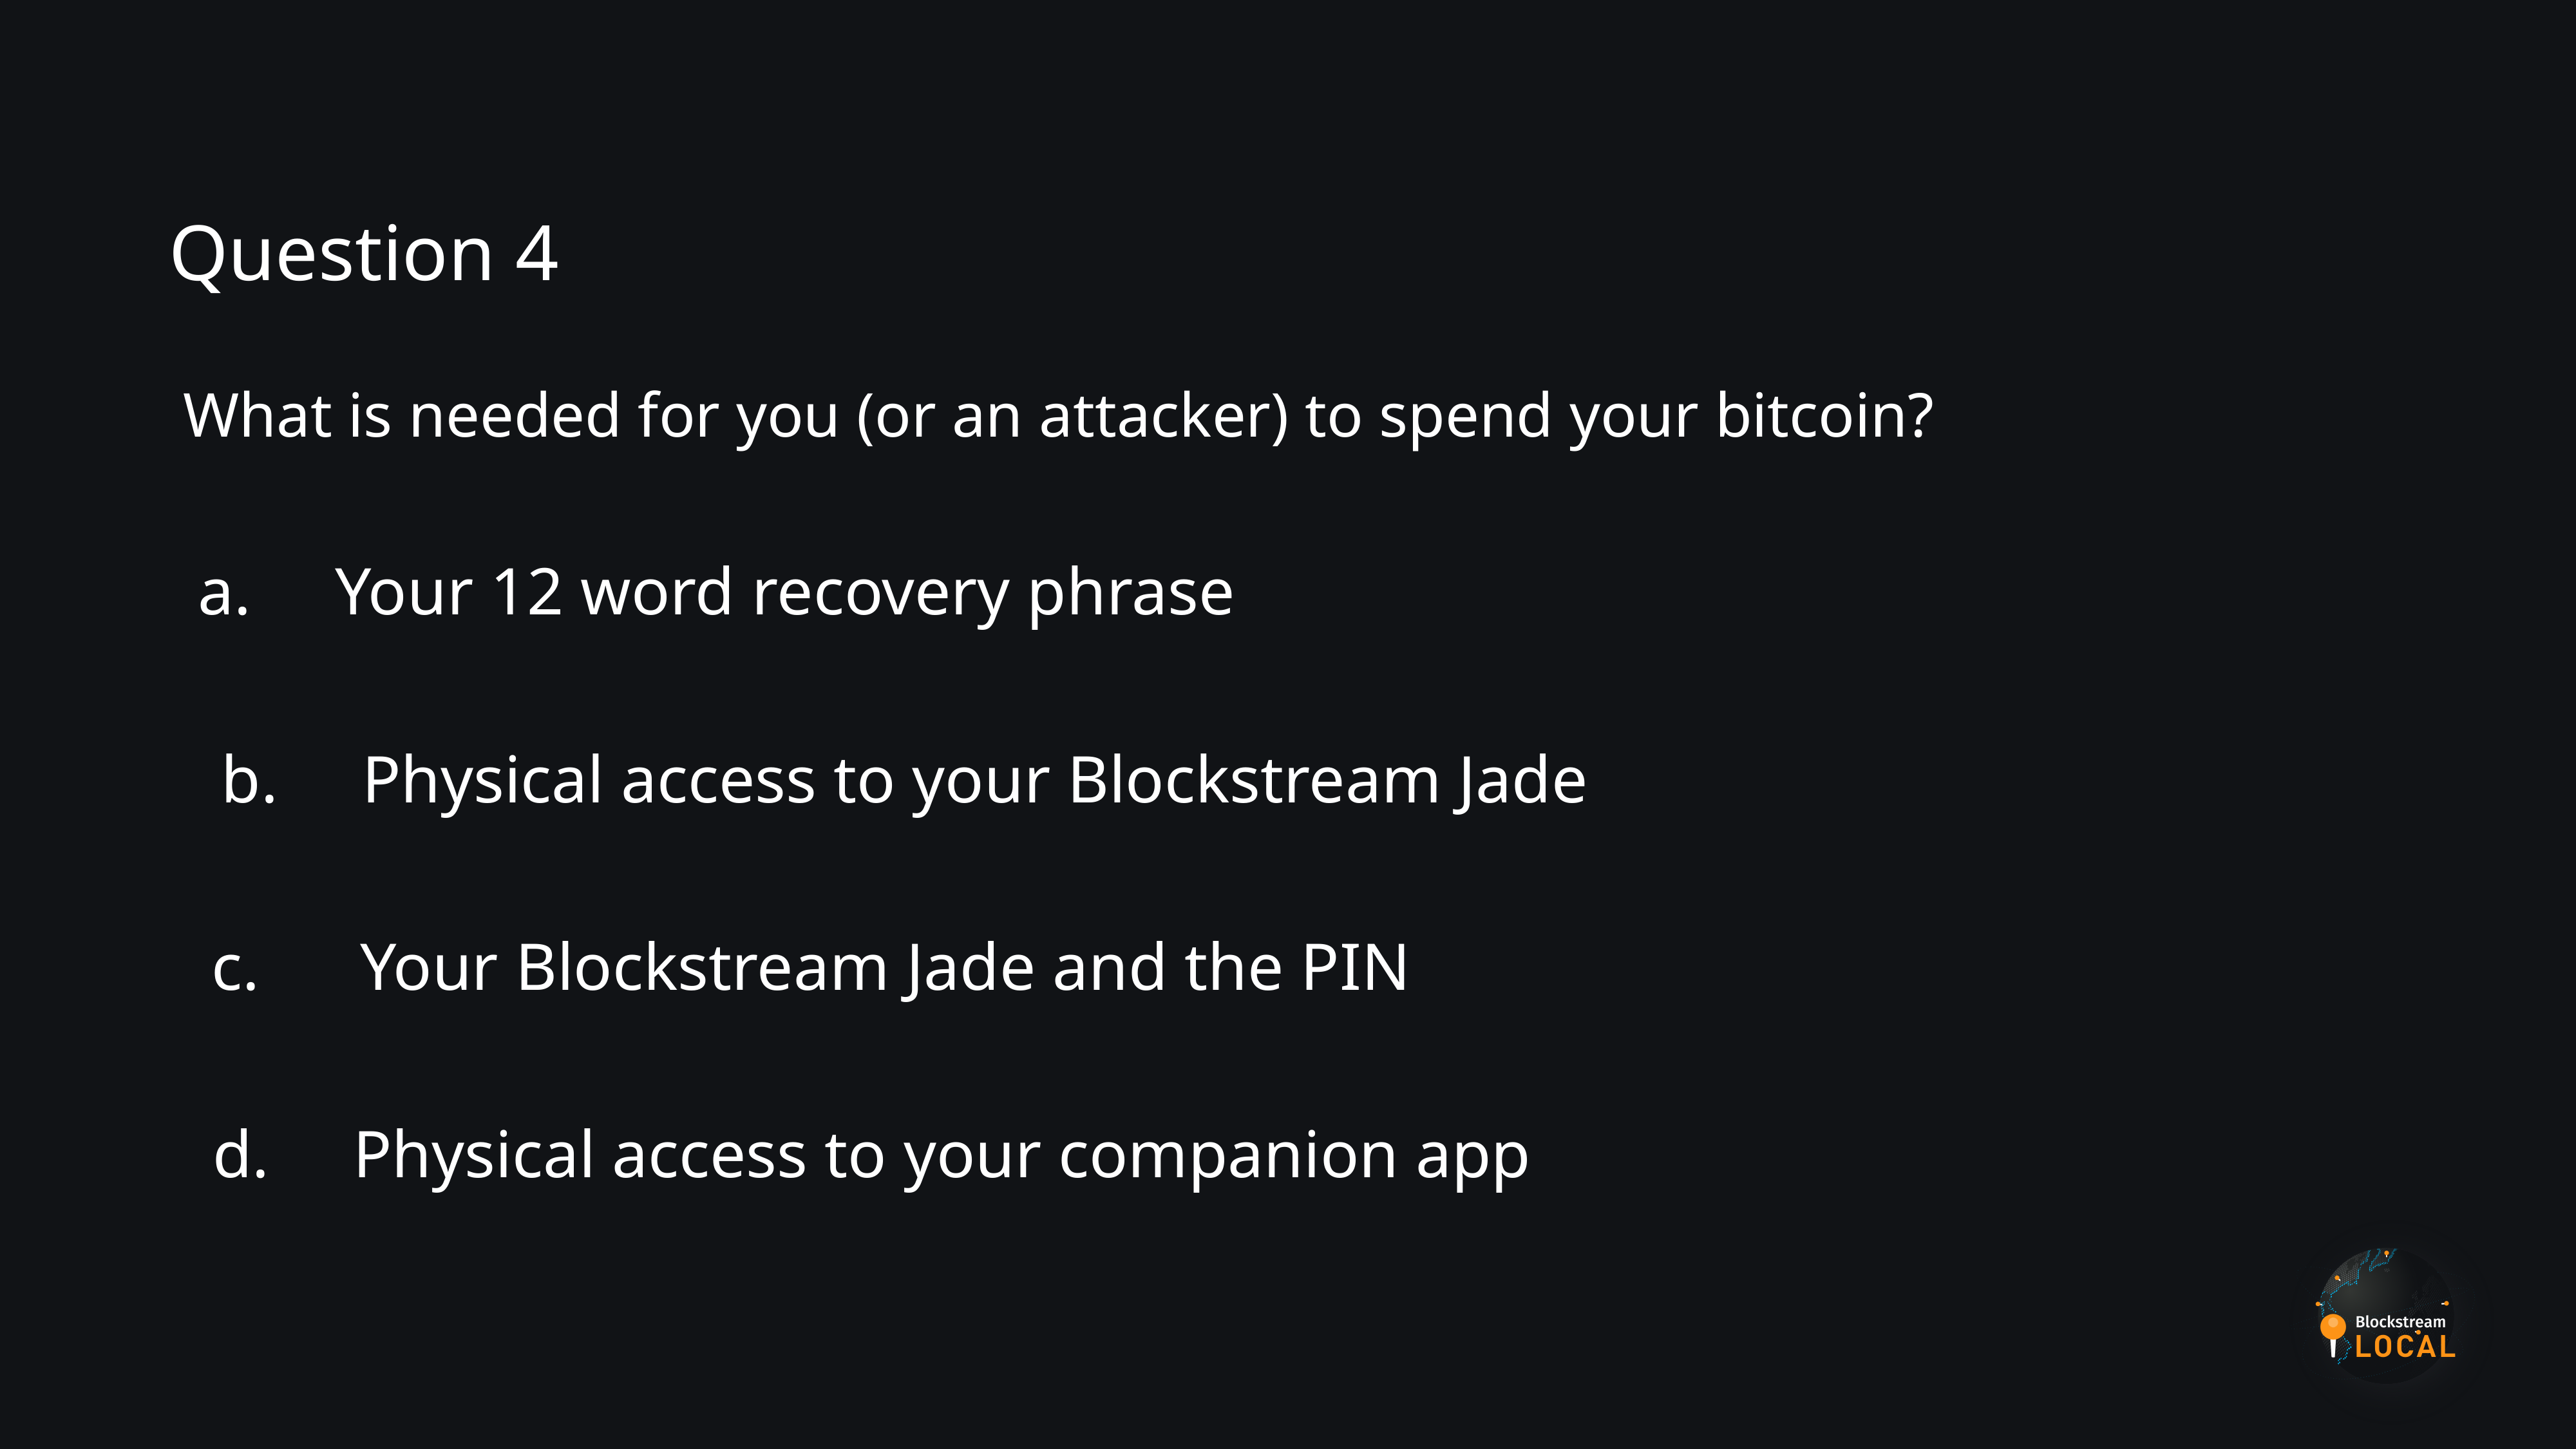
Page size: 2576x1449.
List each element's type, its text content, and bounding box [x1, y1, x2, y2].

picture [2253, 1180, 2523, 1449]
text_box a. Your 12 word recovery phrase [0, 535, 1458, 660]
list Question 4 [156, 188, 1664, 314]
text_box What is needed for you (or an attacker) to spend your bitcoin? [131, 361, 1988, 486]
text_box b. Physical access to your Blockstream Jade [173, 723, 1655, 848]
text_box d. Physical access to your companion app [131, 1097, 1614, 1223]
text_box c. Your Blockstream Jade and the PIN [71, 910, 1553, 1036]
